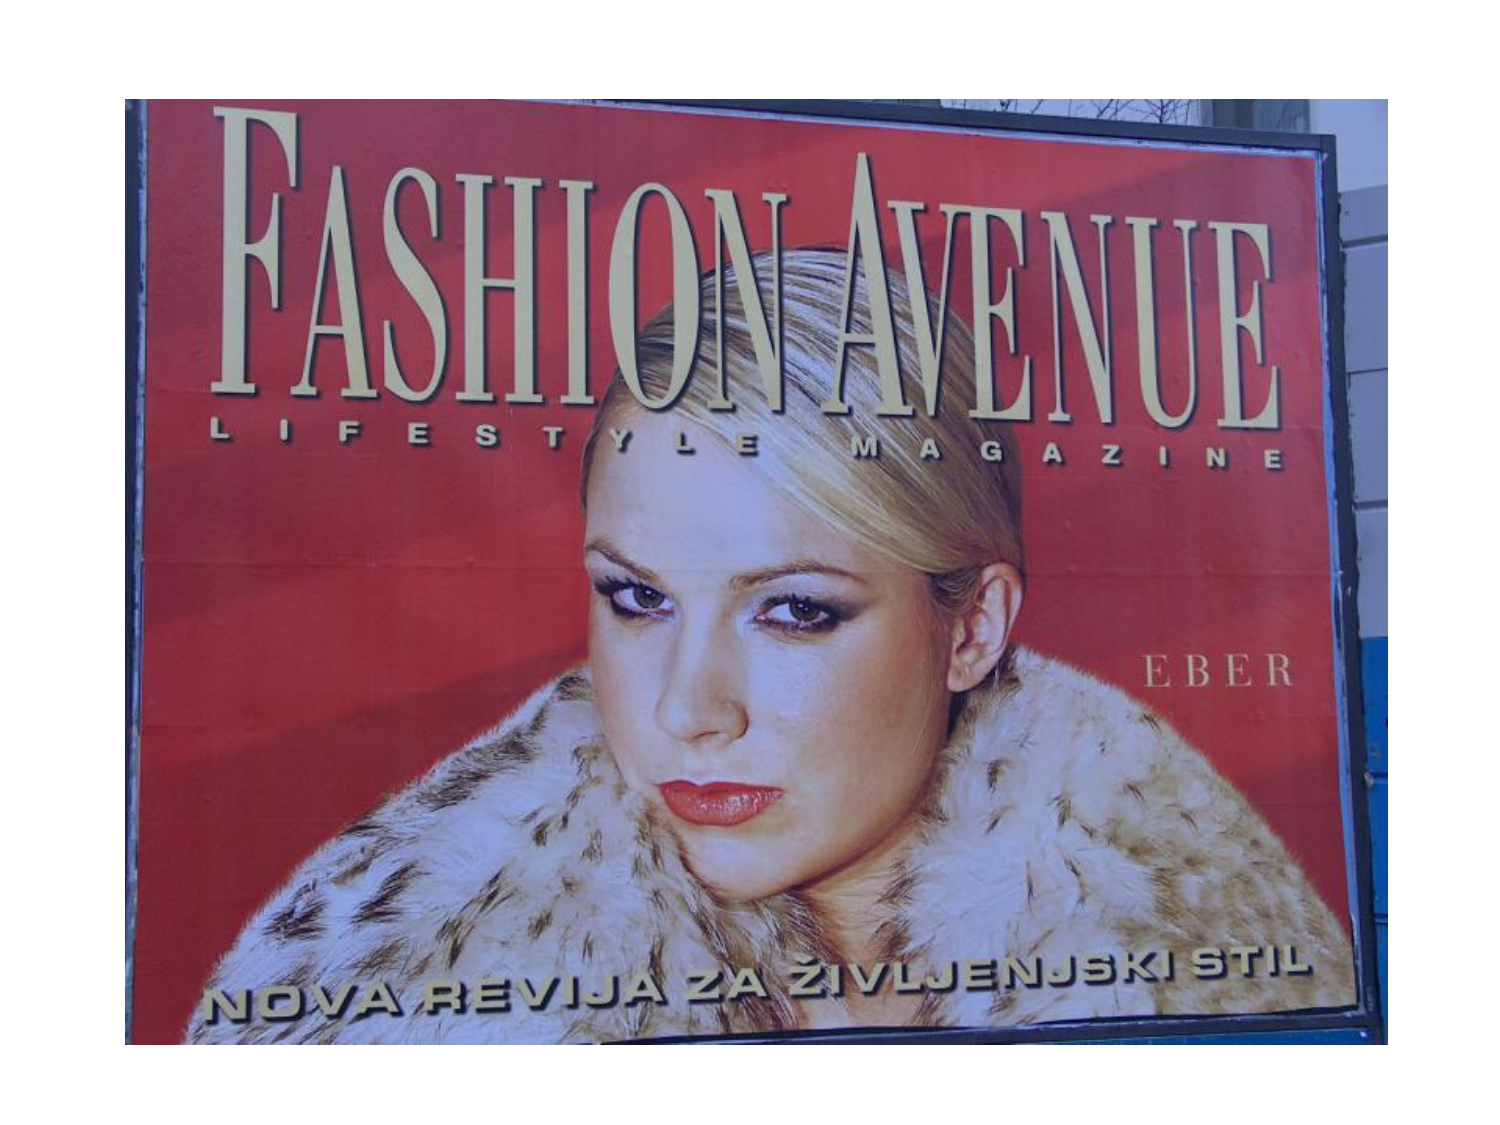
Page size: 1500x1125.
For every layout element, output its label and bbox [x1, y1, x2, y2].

picture [125, 99, 1388, 1045]
